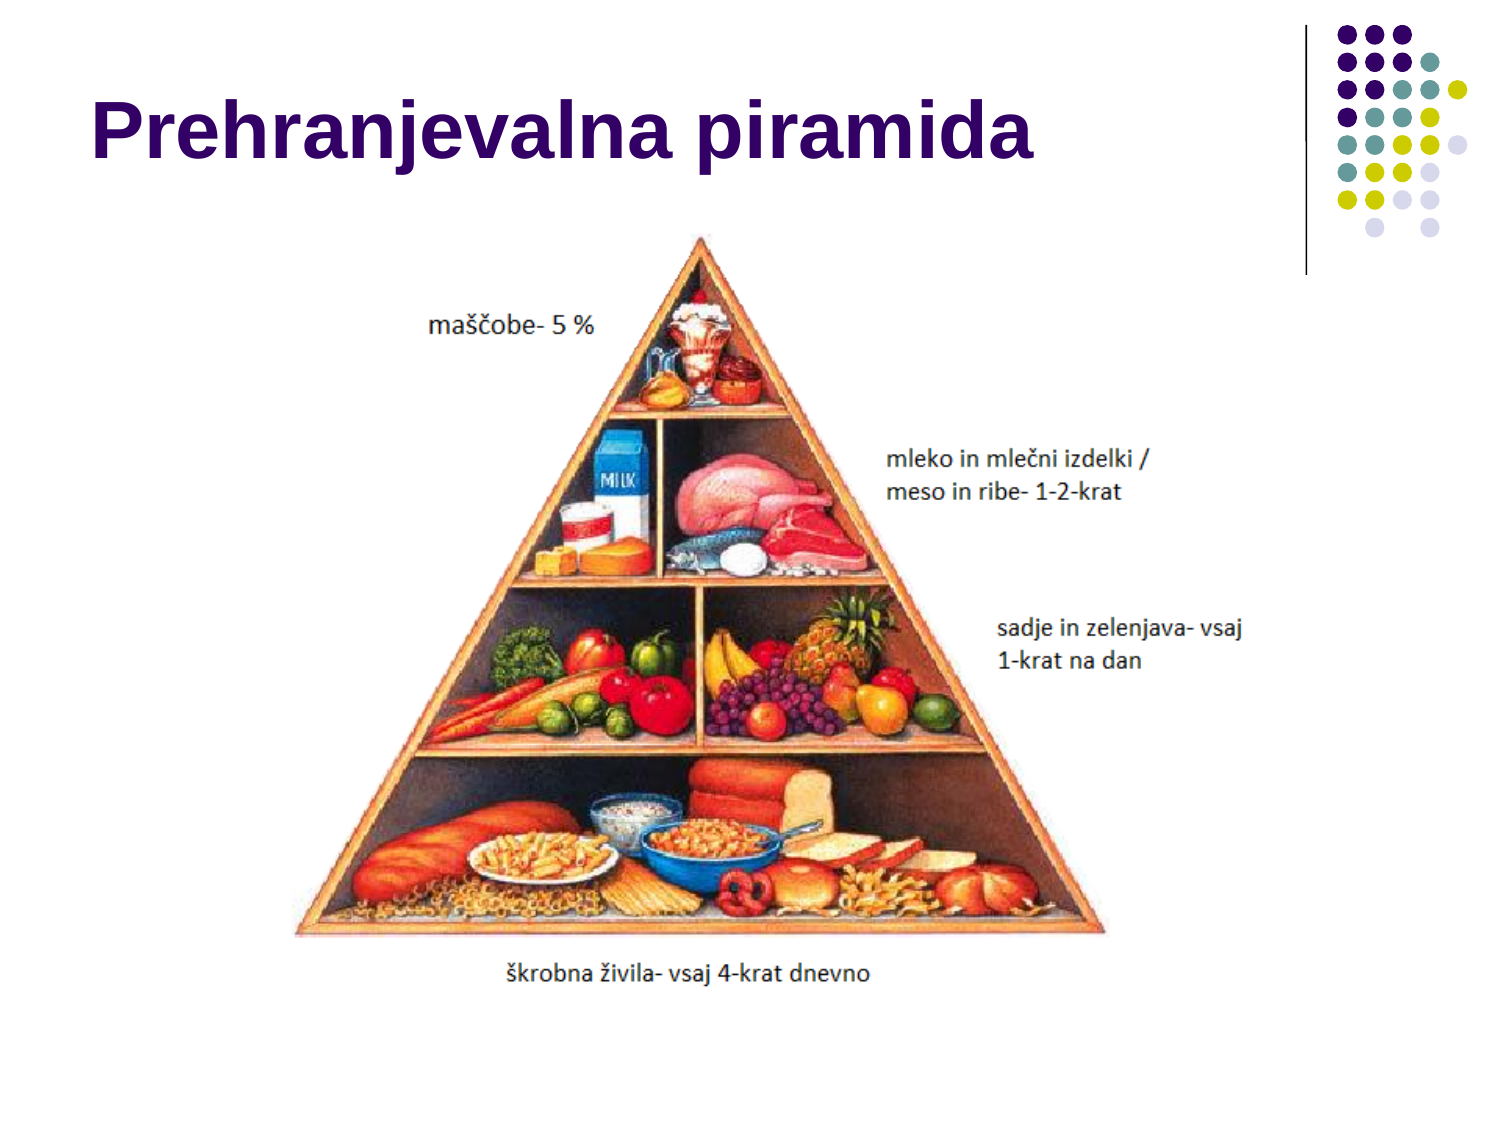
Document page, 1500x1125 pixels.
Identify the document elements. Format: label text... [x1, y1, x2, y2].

picture [289, 231, 1288, 988]
title Prehranjevalna piramida [75, 20, 1313, 233]
